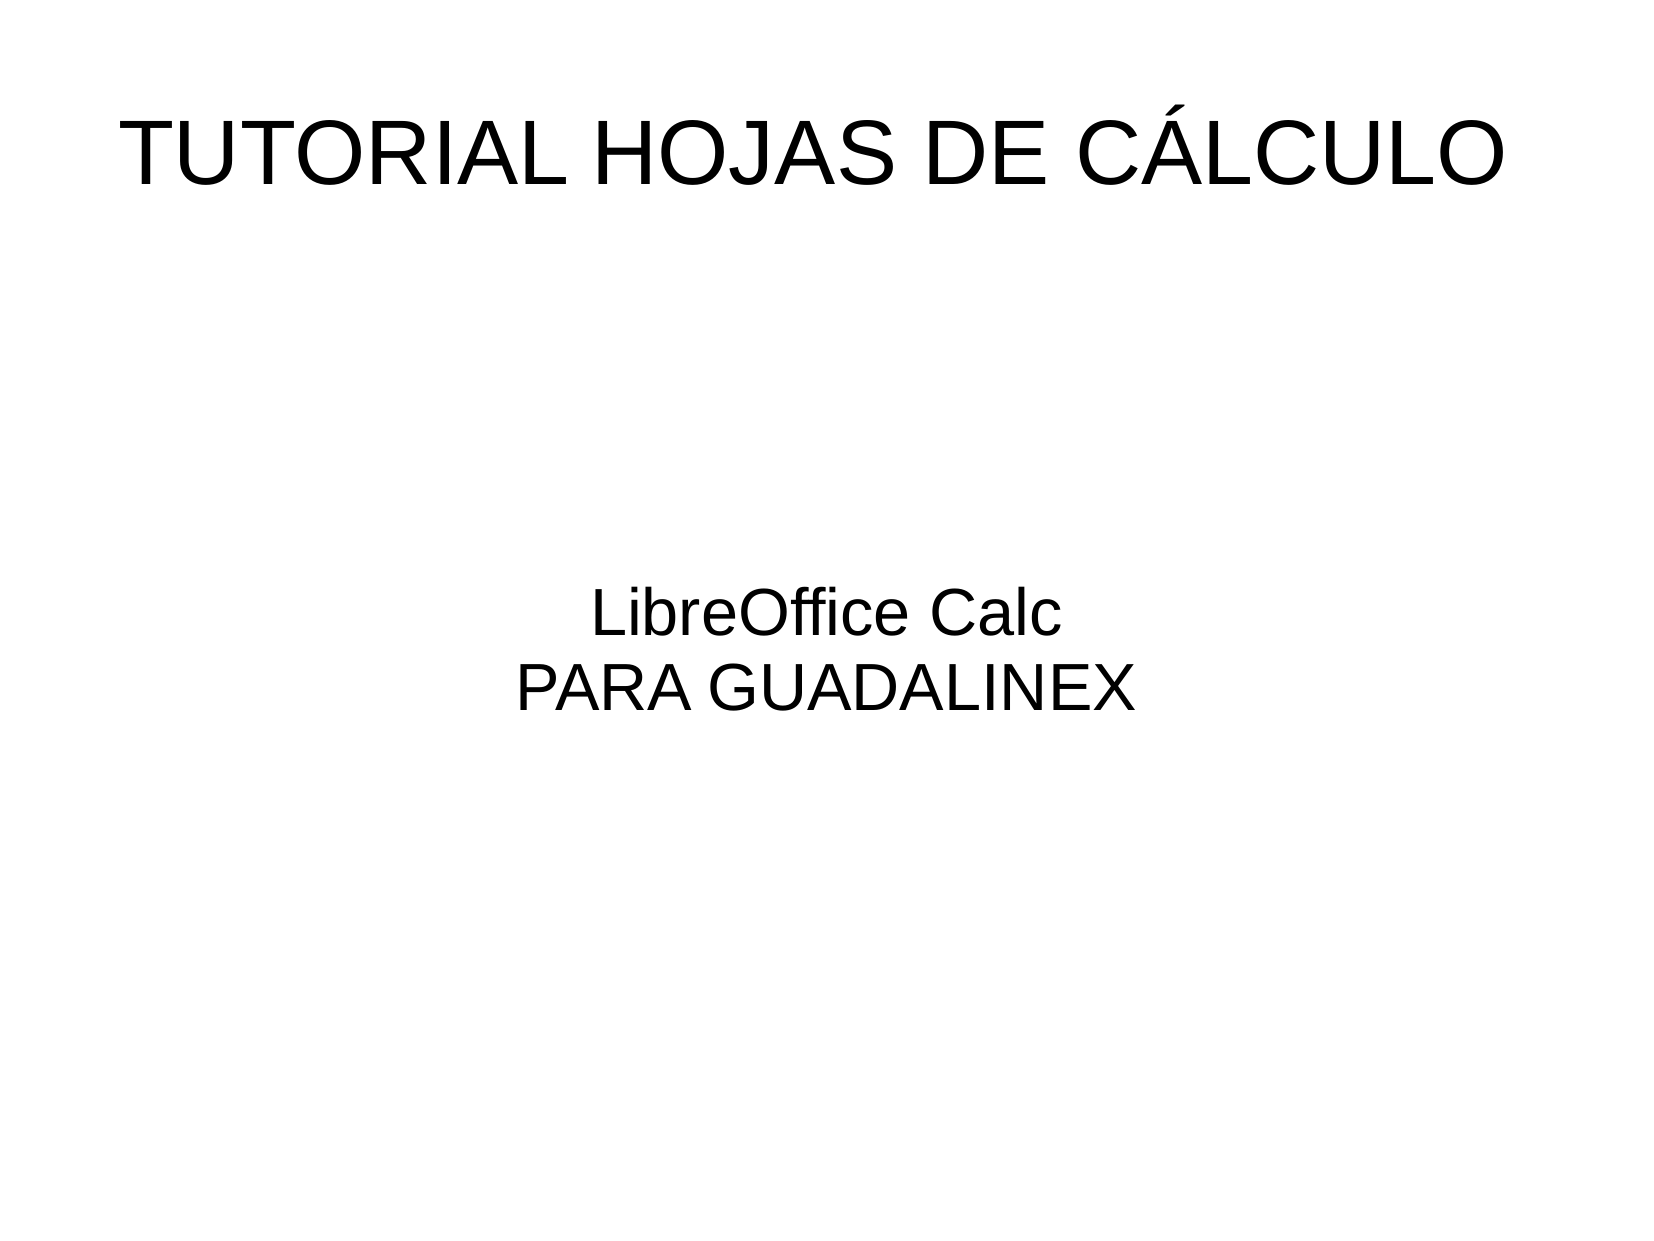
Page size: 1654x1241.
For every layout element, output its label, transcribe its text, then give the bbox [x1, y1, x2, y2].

title TUTORIAL HOJAS DE CÁLCULO [82, 49, 1571, 257]
subtitle LibreOffice Calc PARA GUADALINEX [82, 290, 1571, 1010]
